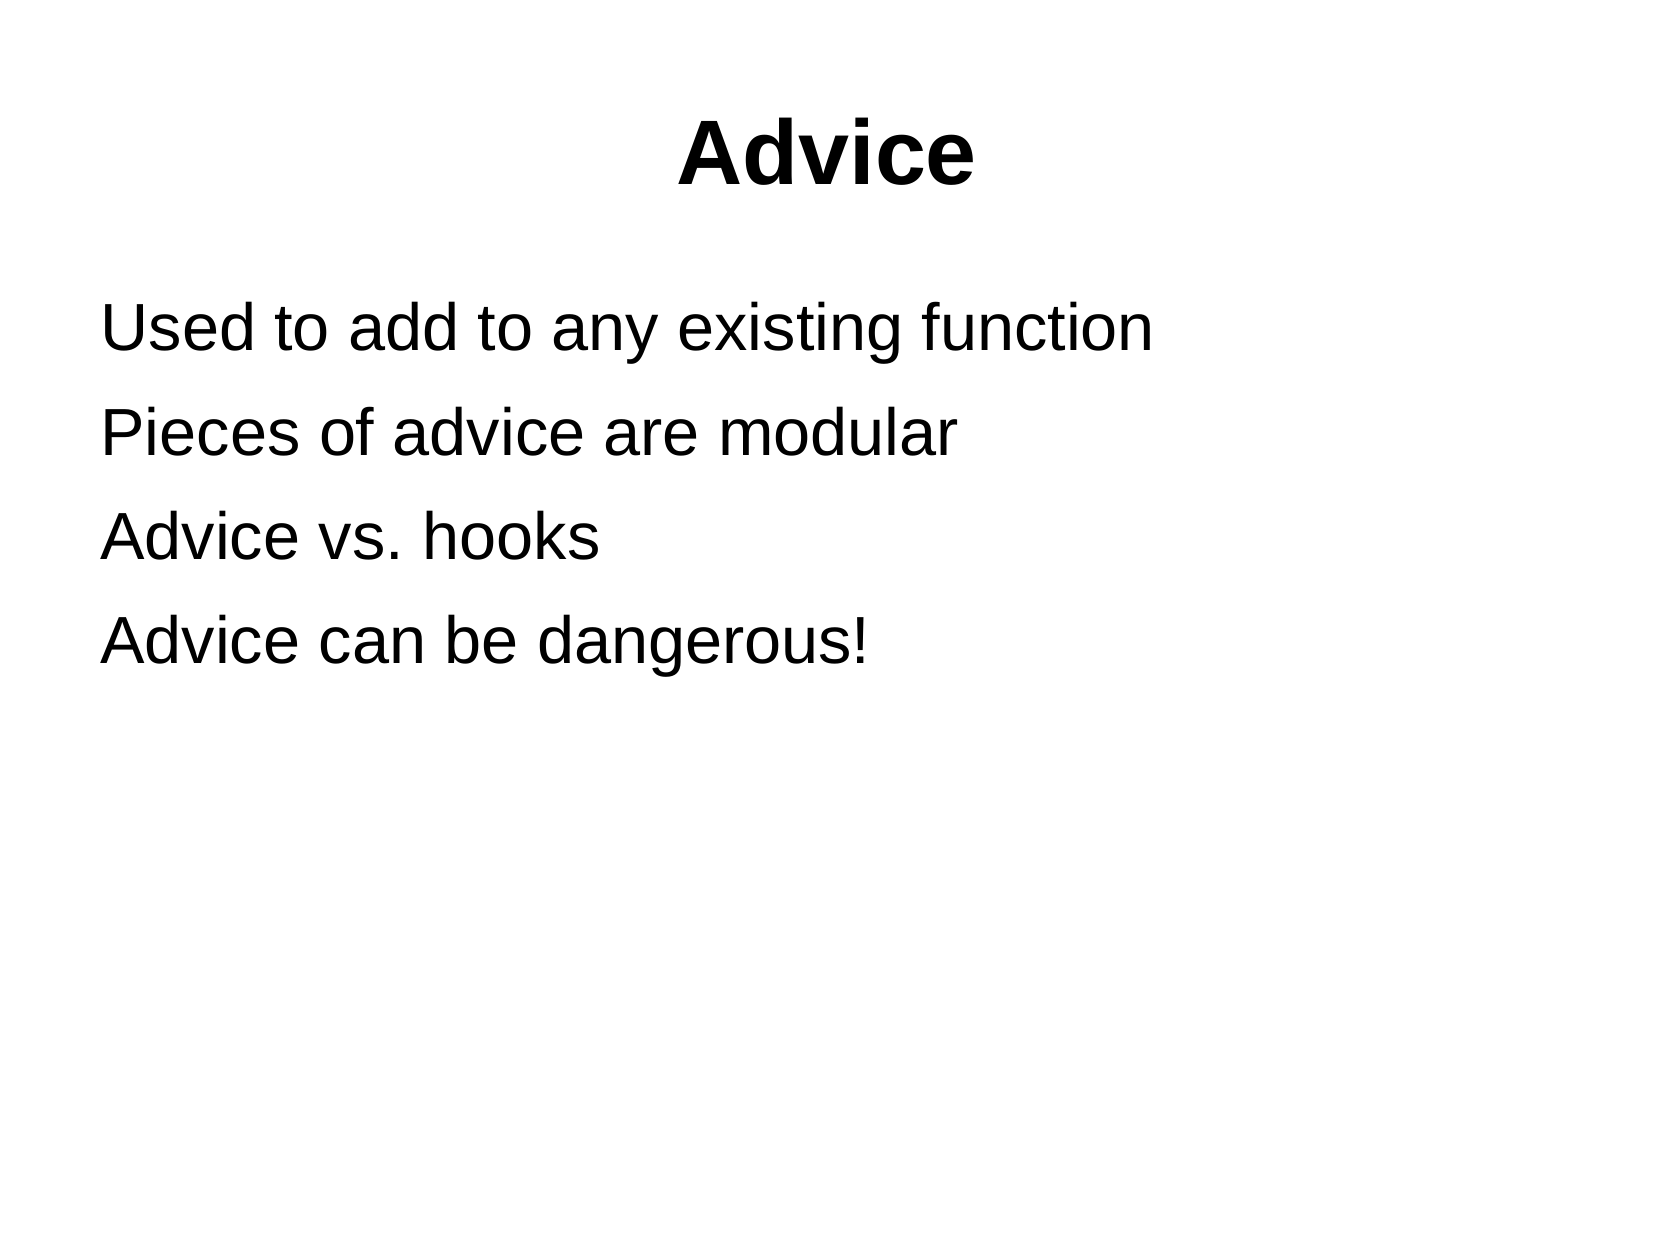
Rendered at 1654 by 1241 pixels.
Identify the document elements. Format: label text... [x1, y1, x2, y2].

list Used to add to any existing function Pieces of advice are modular Advice vs. hooks Advice can be dangerous! [82, 290, 1571, 1088]
title Advice [82, 56, 1571, 250]
